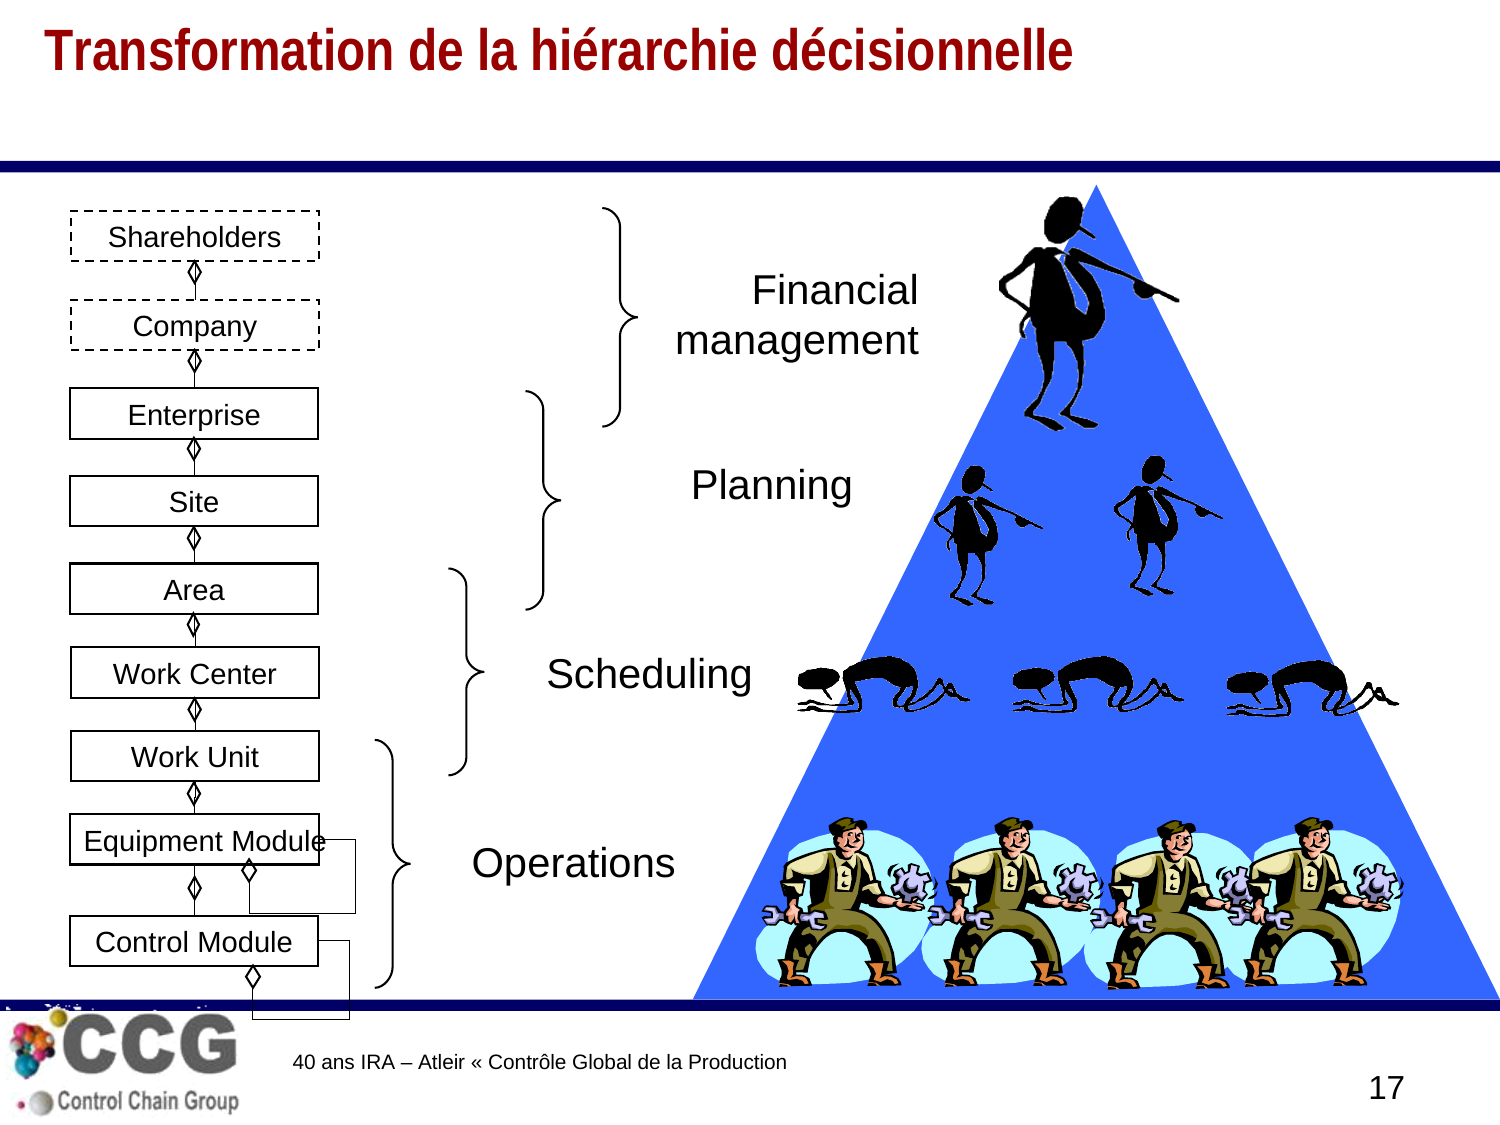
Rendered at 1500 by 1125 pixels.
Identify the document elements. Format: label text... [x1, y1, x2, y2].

text_box Work Center [70, 647, 320, 698]
text_box Equipment Module [70, 814, 319, 865]
picture [1208, 654, 1400, 717]
text_box [692, 381, 1500, 1000]
picture [755, 816, 1406, 992]
picture [999, 196, 1197, 431]
text_box Planning [676, 450, 869, 516]
picture [934, 465, 1053, 606]
text_box Enterprise [69, 388, 319, 439]
picture [1114, 455, 1233, 596]
text_box Site [69, 475, 319, 527]
text_box Area [69, 563, 319, 614]
text_box Operations [456, 828, 692, 894]
text_box Scheduling [531, 639, 768, 705]
text_box Work Unit [70, 730, 320, 781]
text_box Control Module [69, 915, 319, 966]
text_box Financial management [660, 255, 934, 371]
text_box Company [70, 299, 320, 351]
picture [779, 650, 971, 713]
title Transformation de la hiérarchie décisionnelle [29, 12, 1471, 138]
text_box Shareholders [70, 210, 320, 262]
picture [994, 650, 1185, 713]
text_box [1090, 184, 1103, 196]
picture [6, 1004, 243, 1124]
